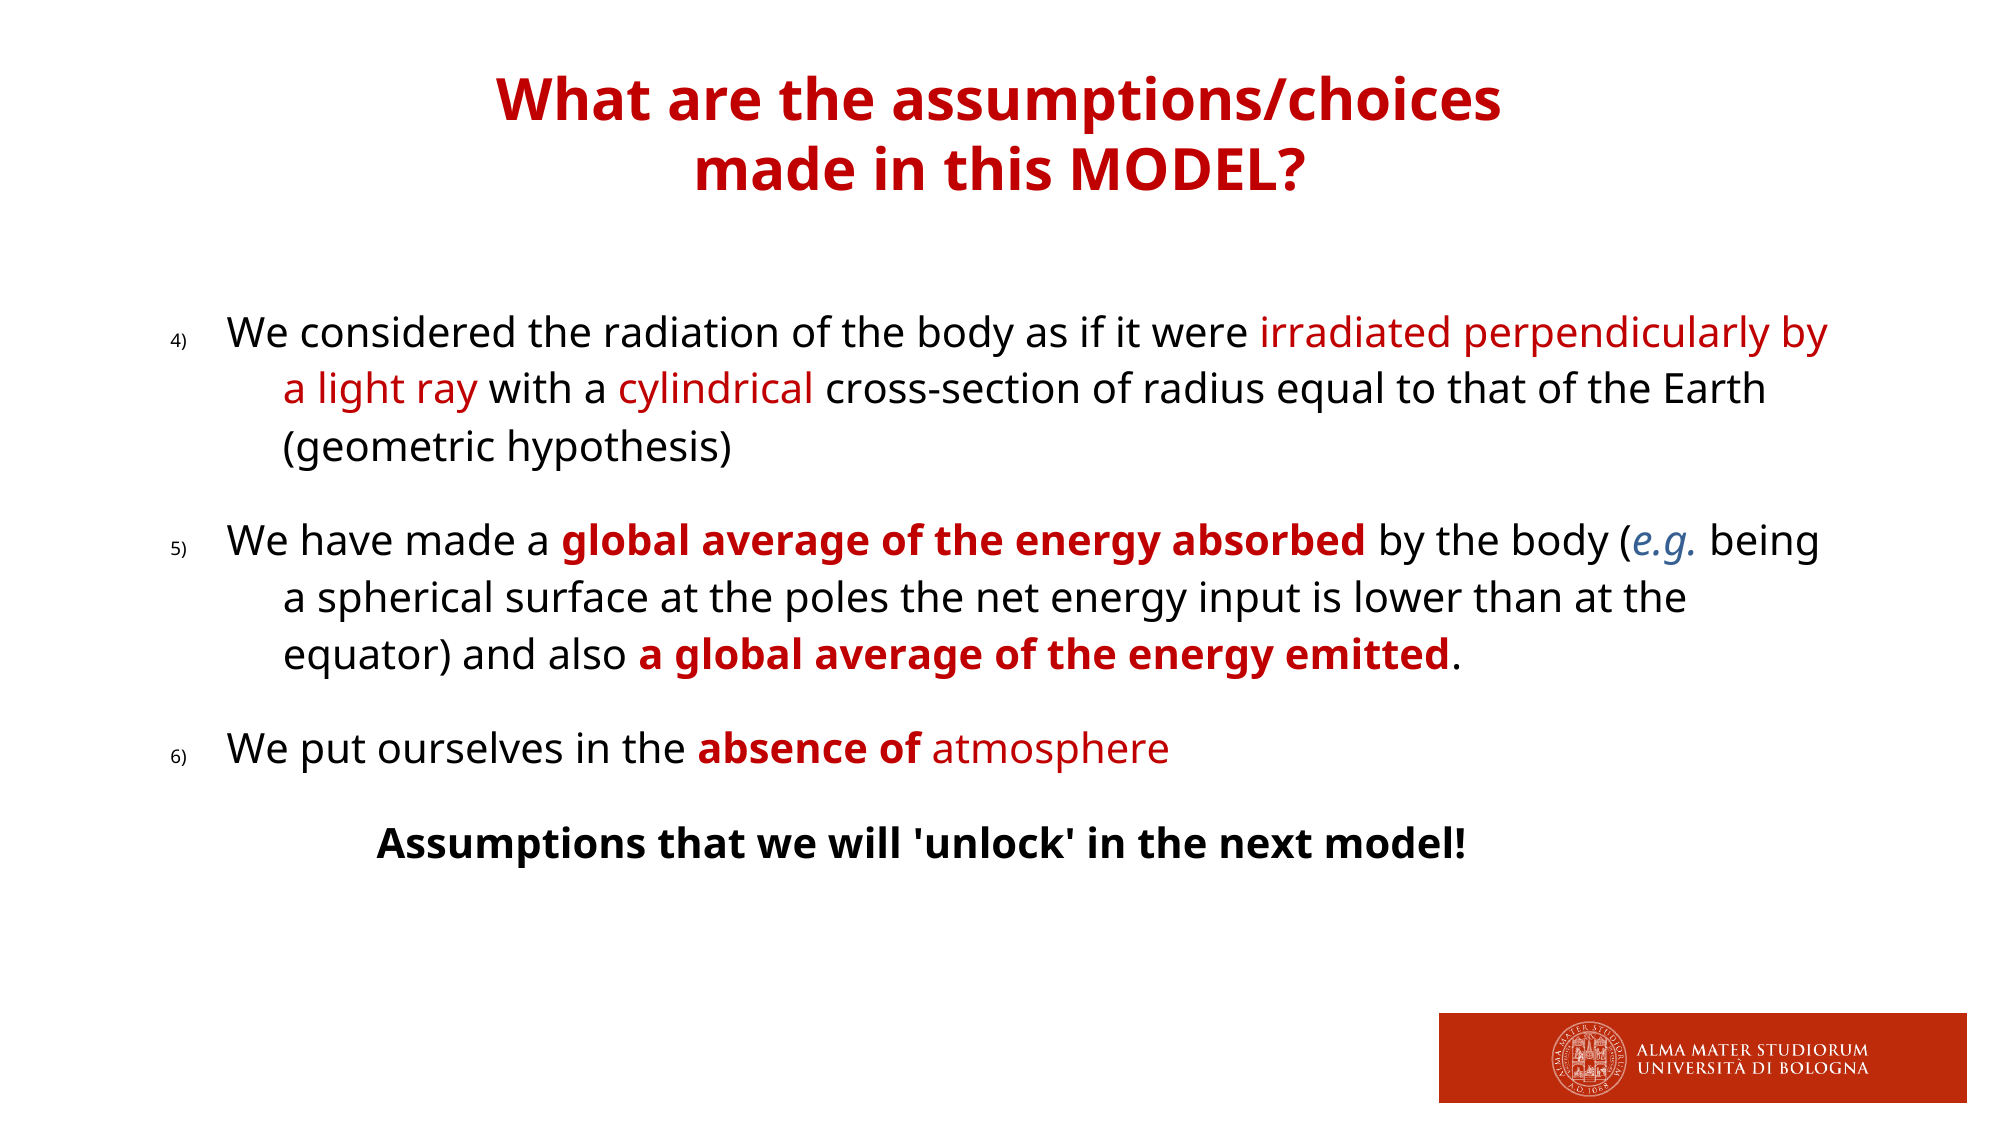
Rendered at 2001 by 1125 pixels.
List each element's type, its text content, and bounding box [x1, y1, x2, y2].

text_box We considered the radiation of the body as if it were irradiated perpendicularly by a light ray with a cylindrical cross-section of radius equal to that of the Earth (geometric hypothesis) We have made a global average of the energy absorbed by the body (e.g. being a spherical surface at the poles the net energy input is lower than at the equator) and also a global average of the energy emitted. We put ourselves in the absence of atmosphere Assumptions that we will 'unlock' in the next model! [155, 290, 1845, 876]
text_box What are the assumptions/choices made in this MODEL? [411, 54, 1589, 212]
